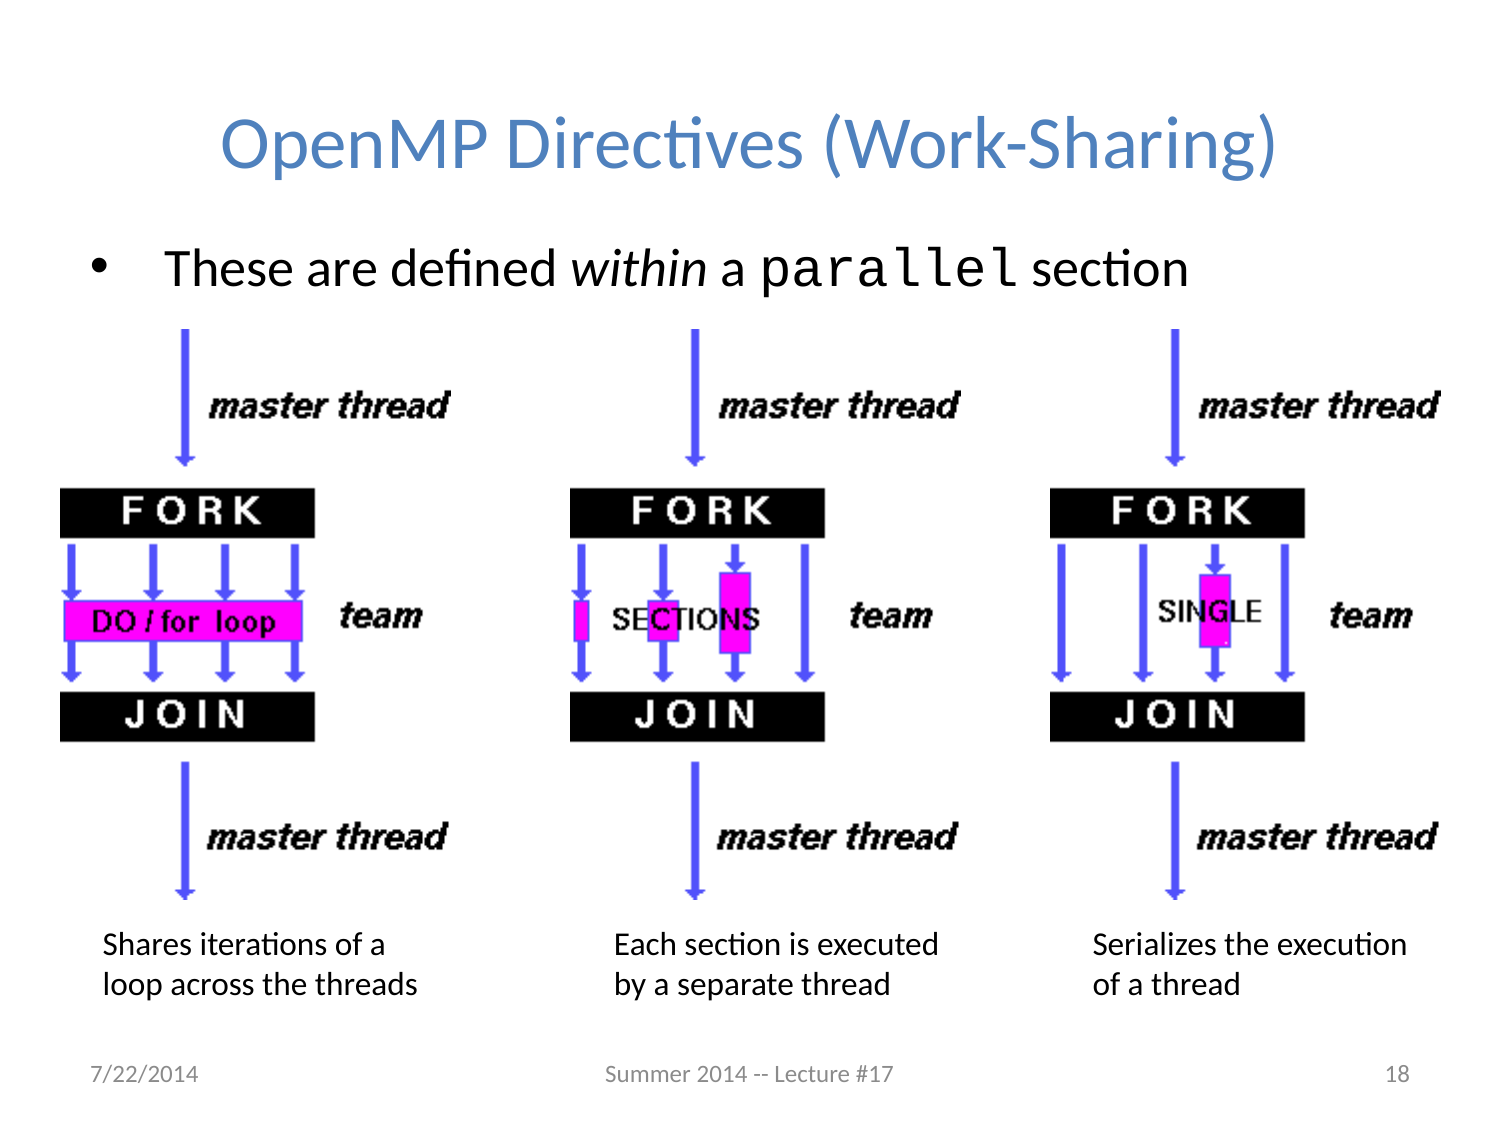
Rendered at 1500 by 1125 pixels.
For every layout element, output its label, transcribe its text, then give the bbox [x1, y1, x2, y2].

slide_number <number> [1074, 1042, 1425, 1103]
slide_number 7/22/2014 [75, 1042, 425, 1103]
text_box Serializes the execution of a thread [1077, 914, 1424, 1010]
picture [60, 329, 451, 900]
picture [1050, 329, 1441, 900]
footer Summer 2014 -- Lecture #17 [512, 1042, 988, 1103]
picture [570, 329, 961, 900]
text_box Shares iterations of a loop across the threads [87, 914, 434, 1010]
title OpenMP Directives (Work-Sharing) [75, 45, 1425, 224]
text_box Each section is executed by a separate thread [599, 914, 955, 1010]
text_box These are defined within a parallel section [74, 224, 1425, 321]
